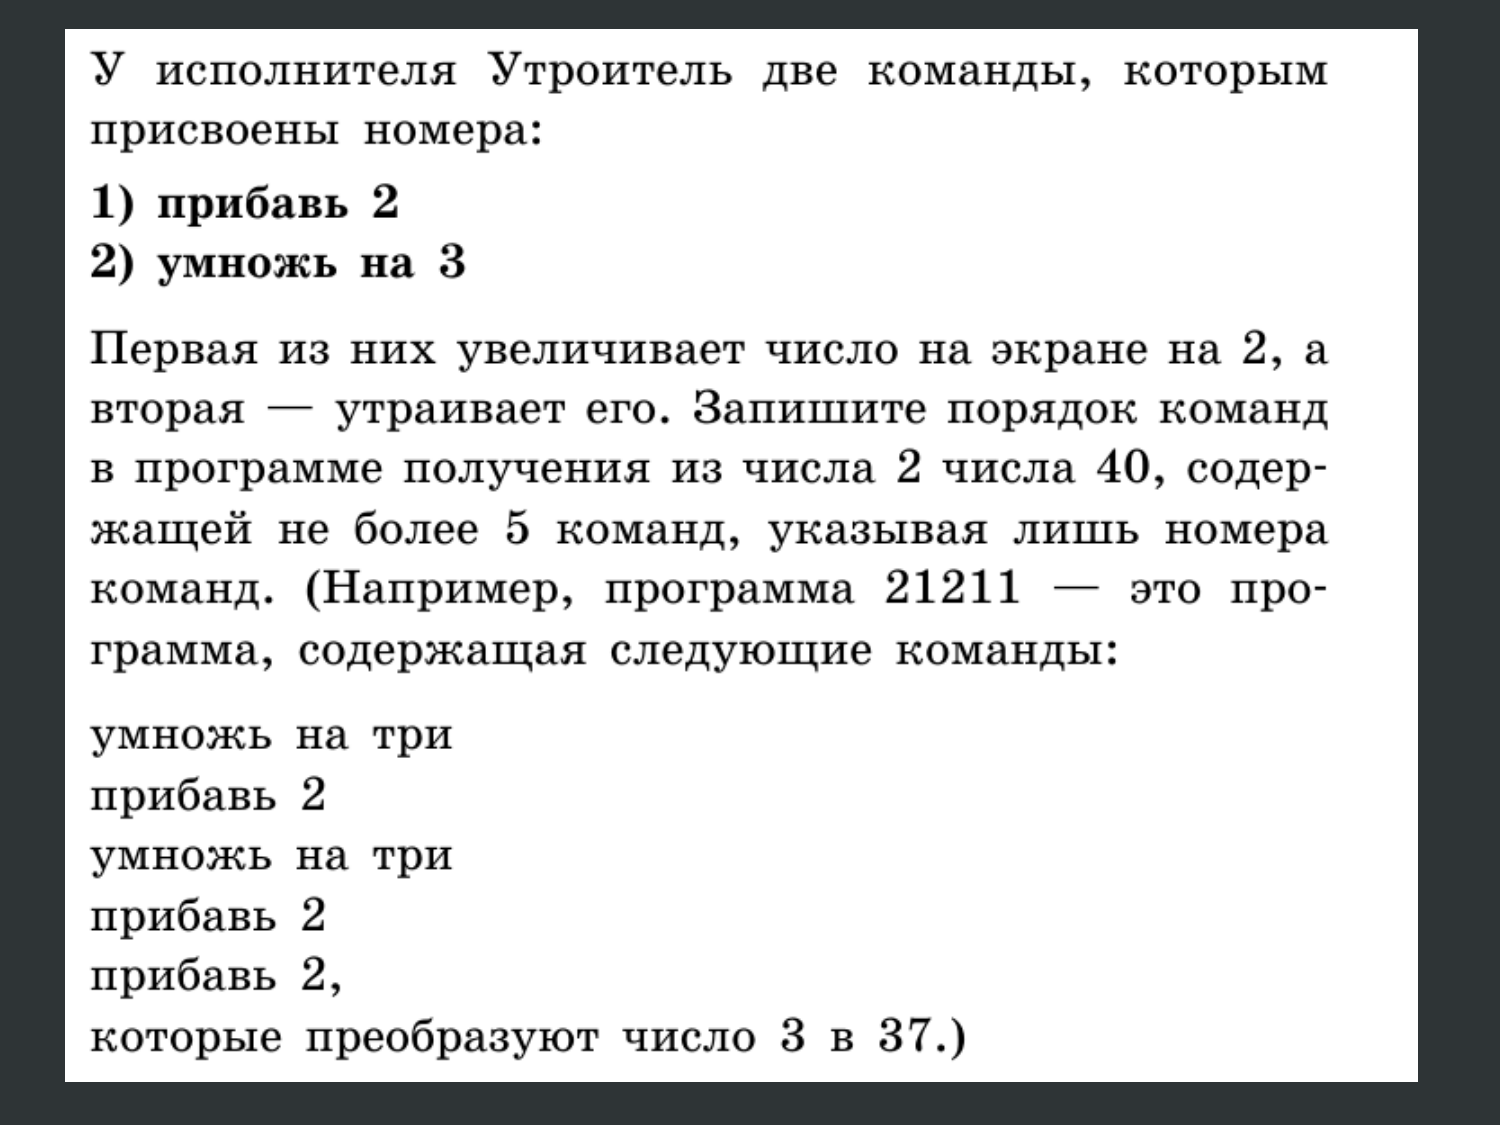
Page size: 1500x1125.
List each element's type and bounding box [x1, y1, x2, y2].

picture [65, 29, 1418, 1082]
